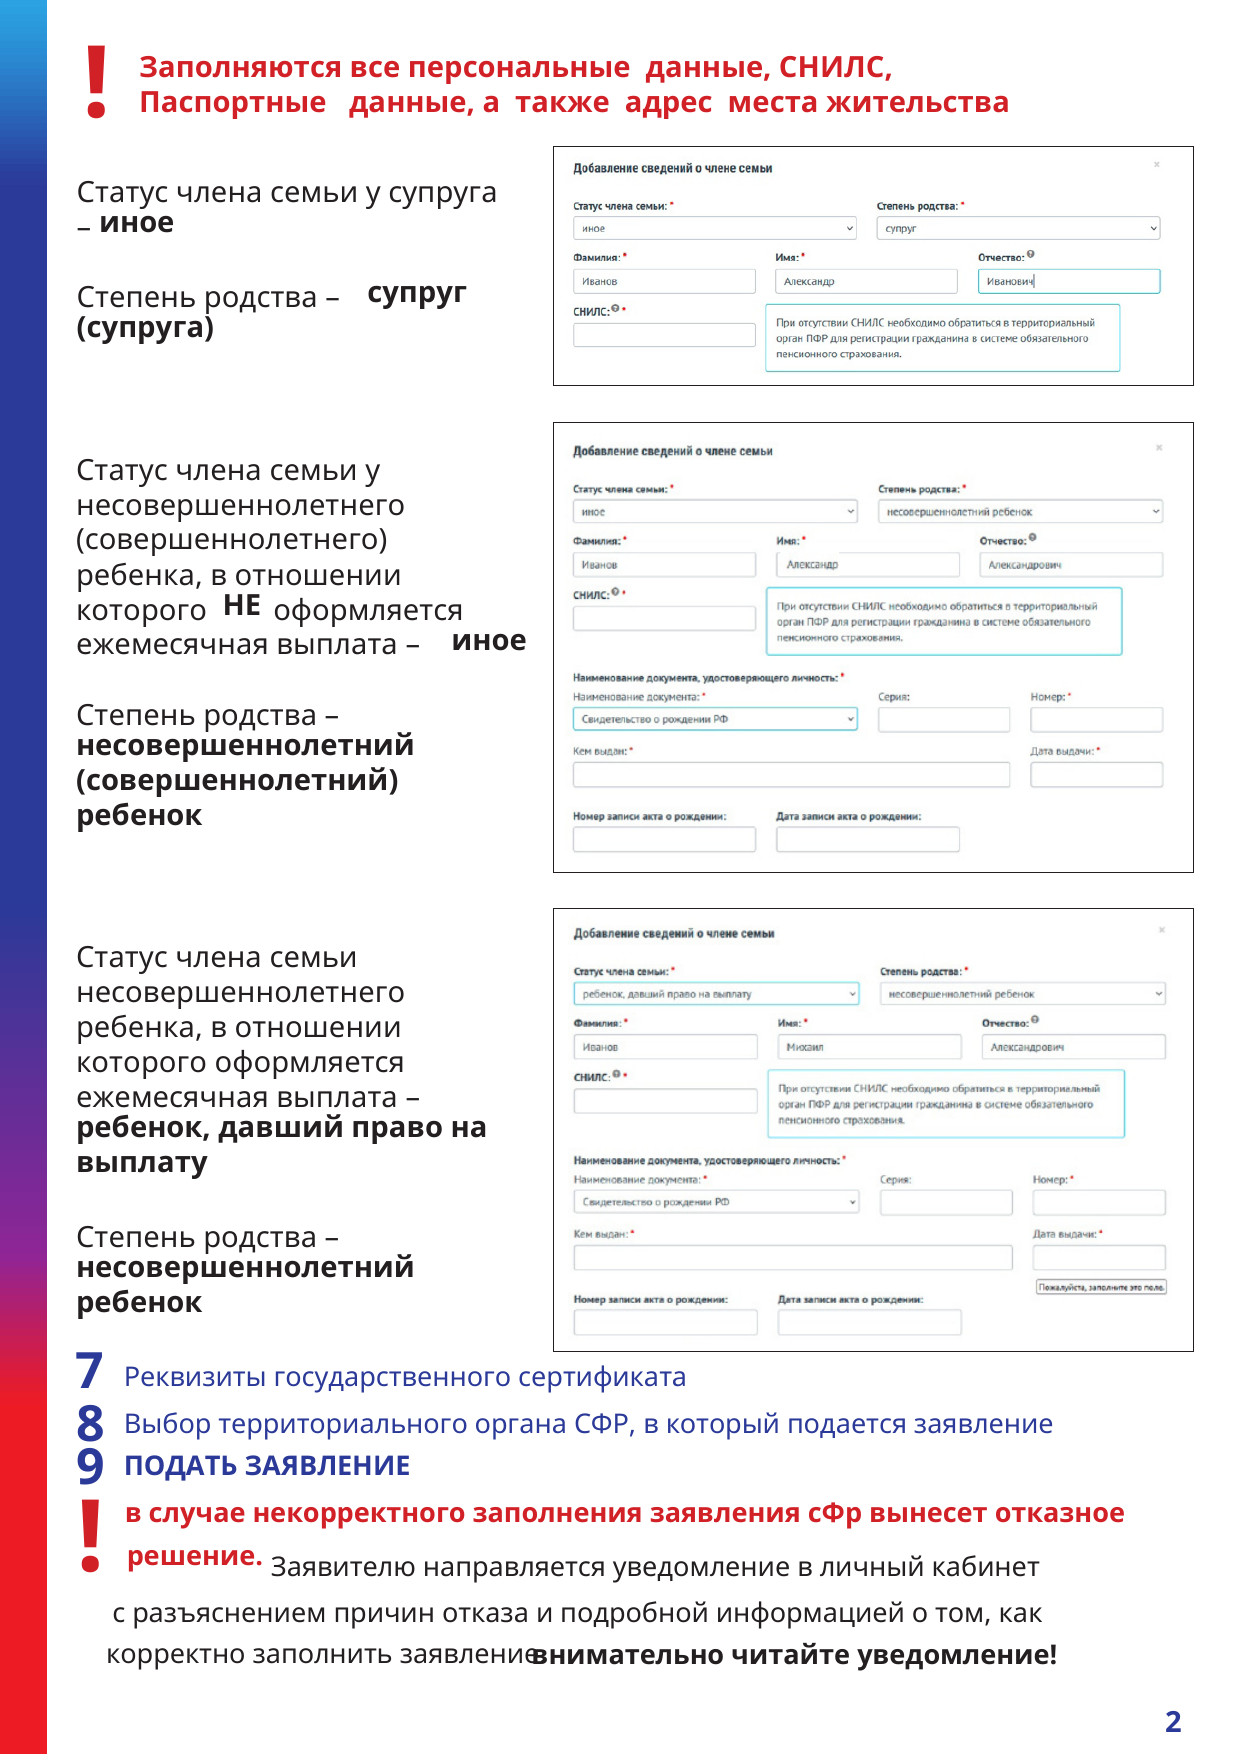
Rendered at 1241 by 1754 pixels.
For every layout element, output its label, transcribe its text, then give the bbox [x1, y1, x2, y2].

text_box оформляется [265, 588, 469, 622]
text_box которого [76, 588, 203, 622]
text_box выплату [76, 1141, 195, 1179]
text_box 8 [76, 1387, 104, 1431]
text_box несовершеннолетнего [76, 483, 391, 517]
text_box – [76, 206, 99, 239]
text_box Заполняются все персональные данные, СНИЛС, [139, 45, 822, 80]
text_box НЕ [222, 584, 259, 621]
text_box Выбор территориального органа СФР, в который подается заявление [124, 1404, 1005, 1436]
text_box ! [82, 10, 119, 137]
text_box Степень родства – [76, 1216, 342, 1246]
text_box несовершеннолетний [76, 1246, 383, 1284]
text_box с разъяснением причин отказа и подробной информацией о том, как [112, 1593, 986, 1625]
text_box ребенка, в отношении [76, 1006, 387, 1040]
text_box Степень родства – [76, 693, 342, 724]
picture [568, 916, 1172, 1344]
text_box Заявителю направляется уведомление в личный кабинет [270, 1547, 1004, 1578]
text_box иное [451, 619, 519, 656]
text_box [0, 0, 47, 1754]
text_box (супруга) [76, 306, 206, 344]
text_box (совершеннолетнего) [76, 518, 378, 552]
text_box Реквизиты государственного сертификата [124, 1357, 664, 1388]
text_box супруг [367, 271, 466, 309]
text_box ребенок [76, 794, 191, 831]
text_box Статус члена семьи у супруга [76, 171, 492, 205]
text_box ребенок [76, 1281, 191, 1319]
text_box Статус члена семьи [76, 936, 358, 970]
text_box ребенка, в отношении [76, 553, 387, 587]
text_box иное [99, 201, 166, 239]
text_box корректно заполнить заявление. [106, 1635, 524, 1666]
text_box ПОДАТЬ ЗАЯВЛЕНИЕ [123, 1446, 382, 1481]
text_box 9 [76, 1431, 104, 1524]
text_box в случае некорректного заполнения заявления сФр вынесет отказное [124, 1494, 1022, 1528]
text_box ежемесячная выплата – [76, 1076, 415, 1106]
text_box решение. [126, 1537, 254, 1571]
text_box ребенок, давший право на [76, 1106, 446, 1144]
text_box 2 [1165, 1700, 1182, 1738]
text_box несовершеннолетний [76, 724, 383, 761]
text_box (совершеннолетний) [76, 759, 372, 796]
text_box которого оформляется [76, 1041, 397, 1075]
text_box Статус члена семьи у [76, 448, 381, 482]
picture [565, 433, 1165, 861]
text_box несовершеннолетнего [76, 971, 391, 1005]
text_box ежемесячная выплата – [76, 623, 415, 657]
text_box 7 [75, 1334, 103, 1428]
picture [565, 156, 1166, 384]
text_box Паспортные данные, а также адрес места жительства [139, 80, 911, 118]
text_box ! [76, 1464, 113, 1591]
text_box внимательно читайте уведомление! [531, 1635, 993, 1670]
text_box Степень родства – [76, 276, 342, 310]
